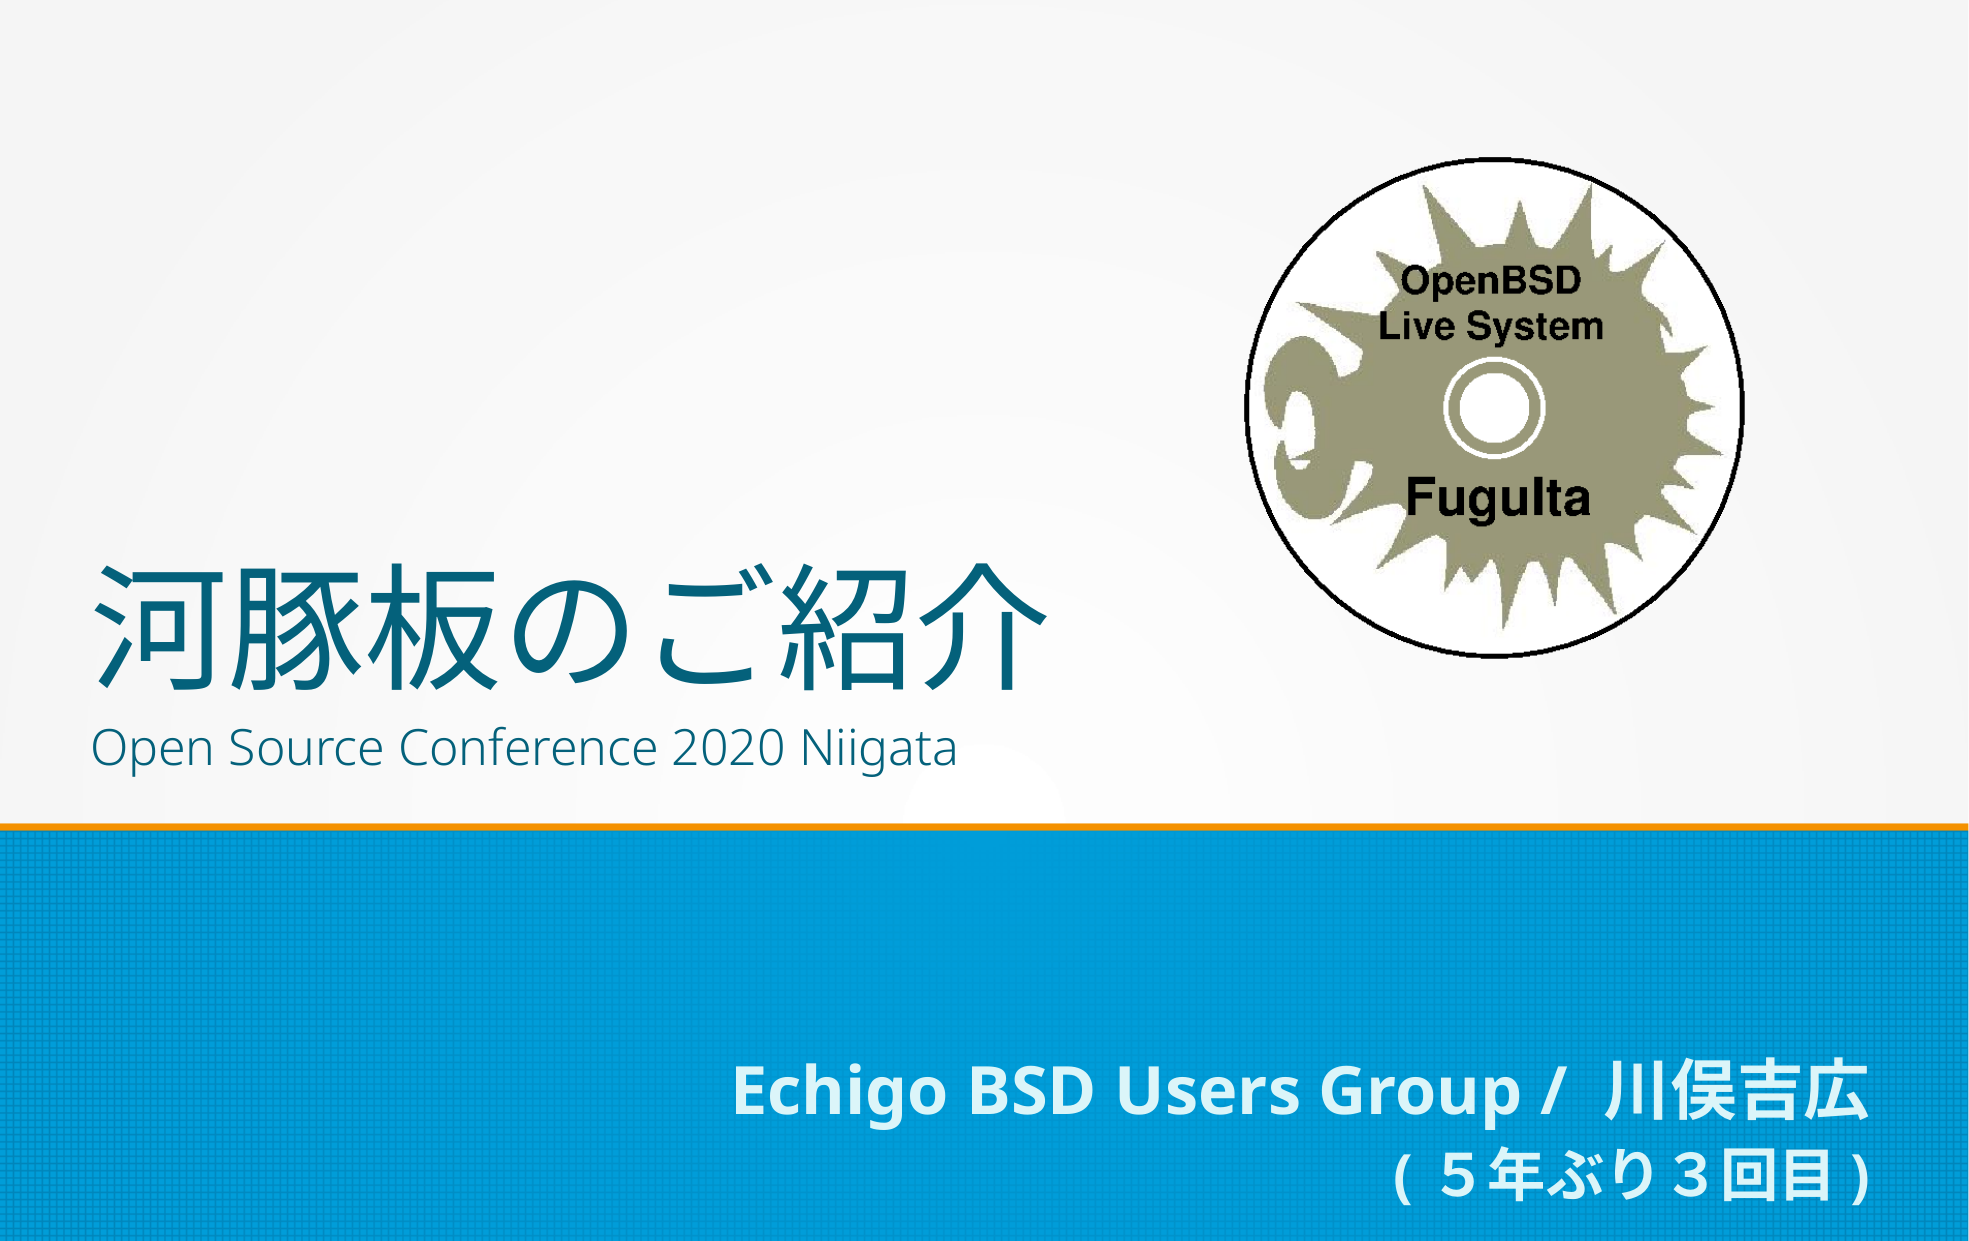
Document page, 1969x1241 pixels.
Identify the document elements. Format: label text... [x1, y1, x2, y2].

picture [0, 0, 1969, 830]
subtitle Echigo BSD Users Group / 川俣吉広 (５年ぶり３回目) [100, 838, 1871, 1178]
title 河豚板のご紹介 Open Source Conference 2020 Niigata [90, 49, 1862, 781]
